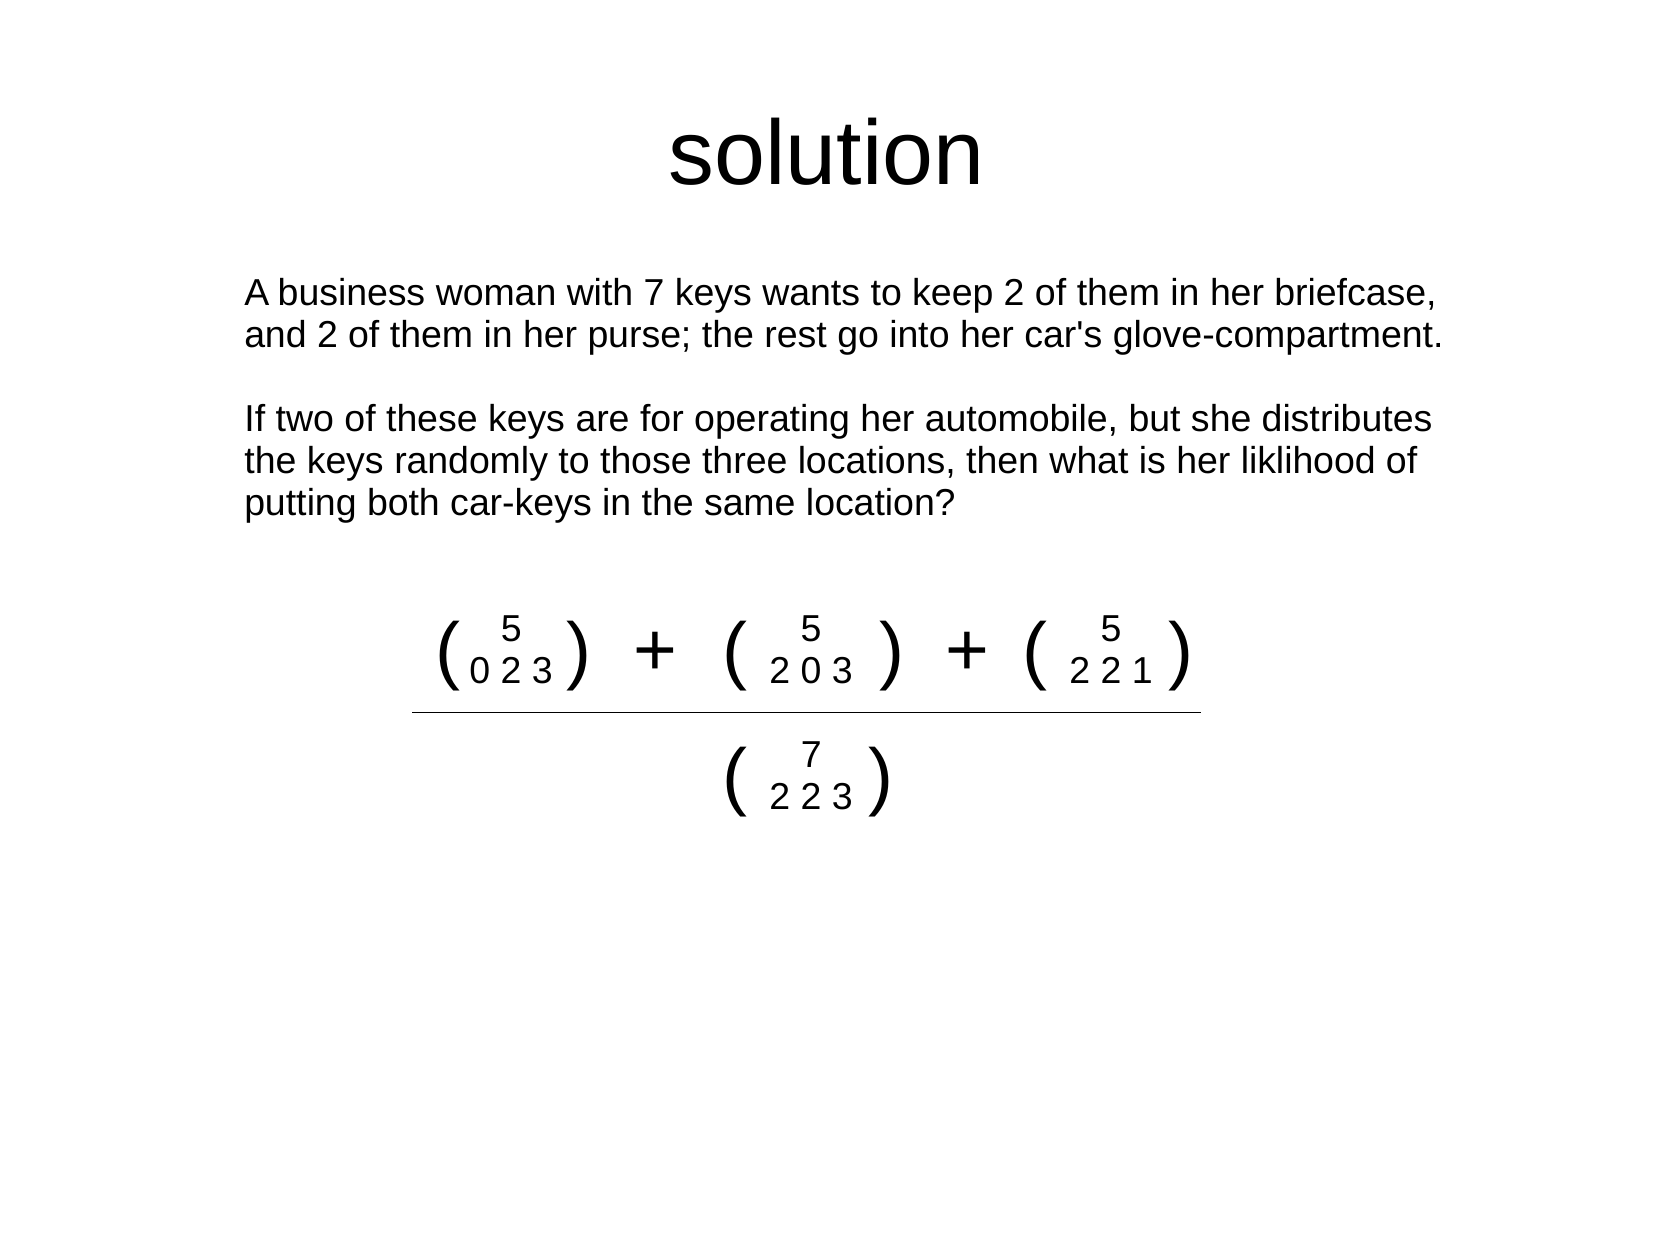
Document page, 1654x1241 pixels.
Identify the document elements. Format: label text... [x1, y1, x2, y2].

text_box ) + [843, 600, 945, 699]
text_box ) [833, 726, 951, 826]
text_box ( [645, 726, 784, 826]
text_box ) [1133, 600, 1251, 699]
text_box ( [945, 600, 1084, 699]
title solution [82, 56, 1571, 250]
text_box A business woman with 7 keys wants to keep 2 of them in her briefcase, and 2 of them in her purse; the rest go into her car's glove-compartment. If two of these keys are for operating her automobile, but she distributes the keys randomly to those three locations, then what is her liklihood of putting both car-keys in the same location? 5 5 5 0 2 3 2 0 3 2 2 1 7 2 2 3 [229, 264, 1463, 826]
text_box ( [337, 600, 496, 699]
text_box ) + [531, 600, 713, 699]
text_box ( [713, 600, 784, 699]
